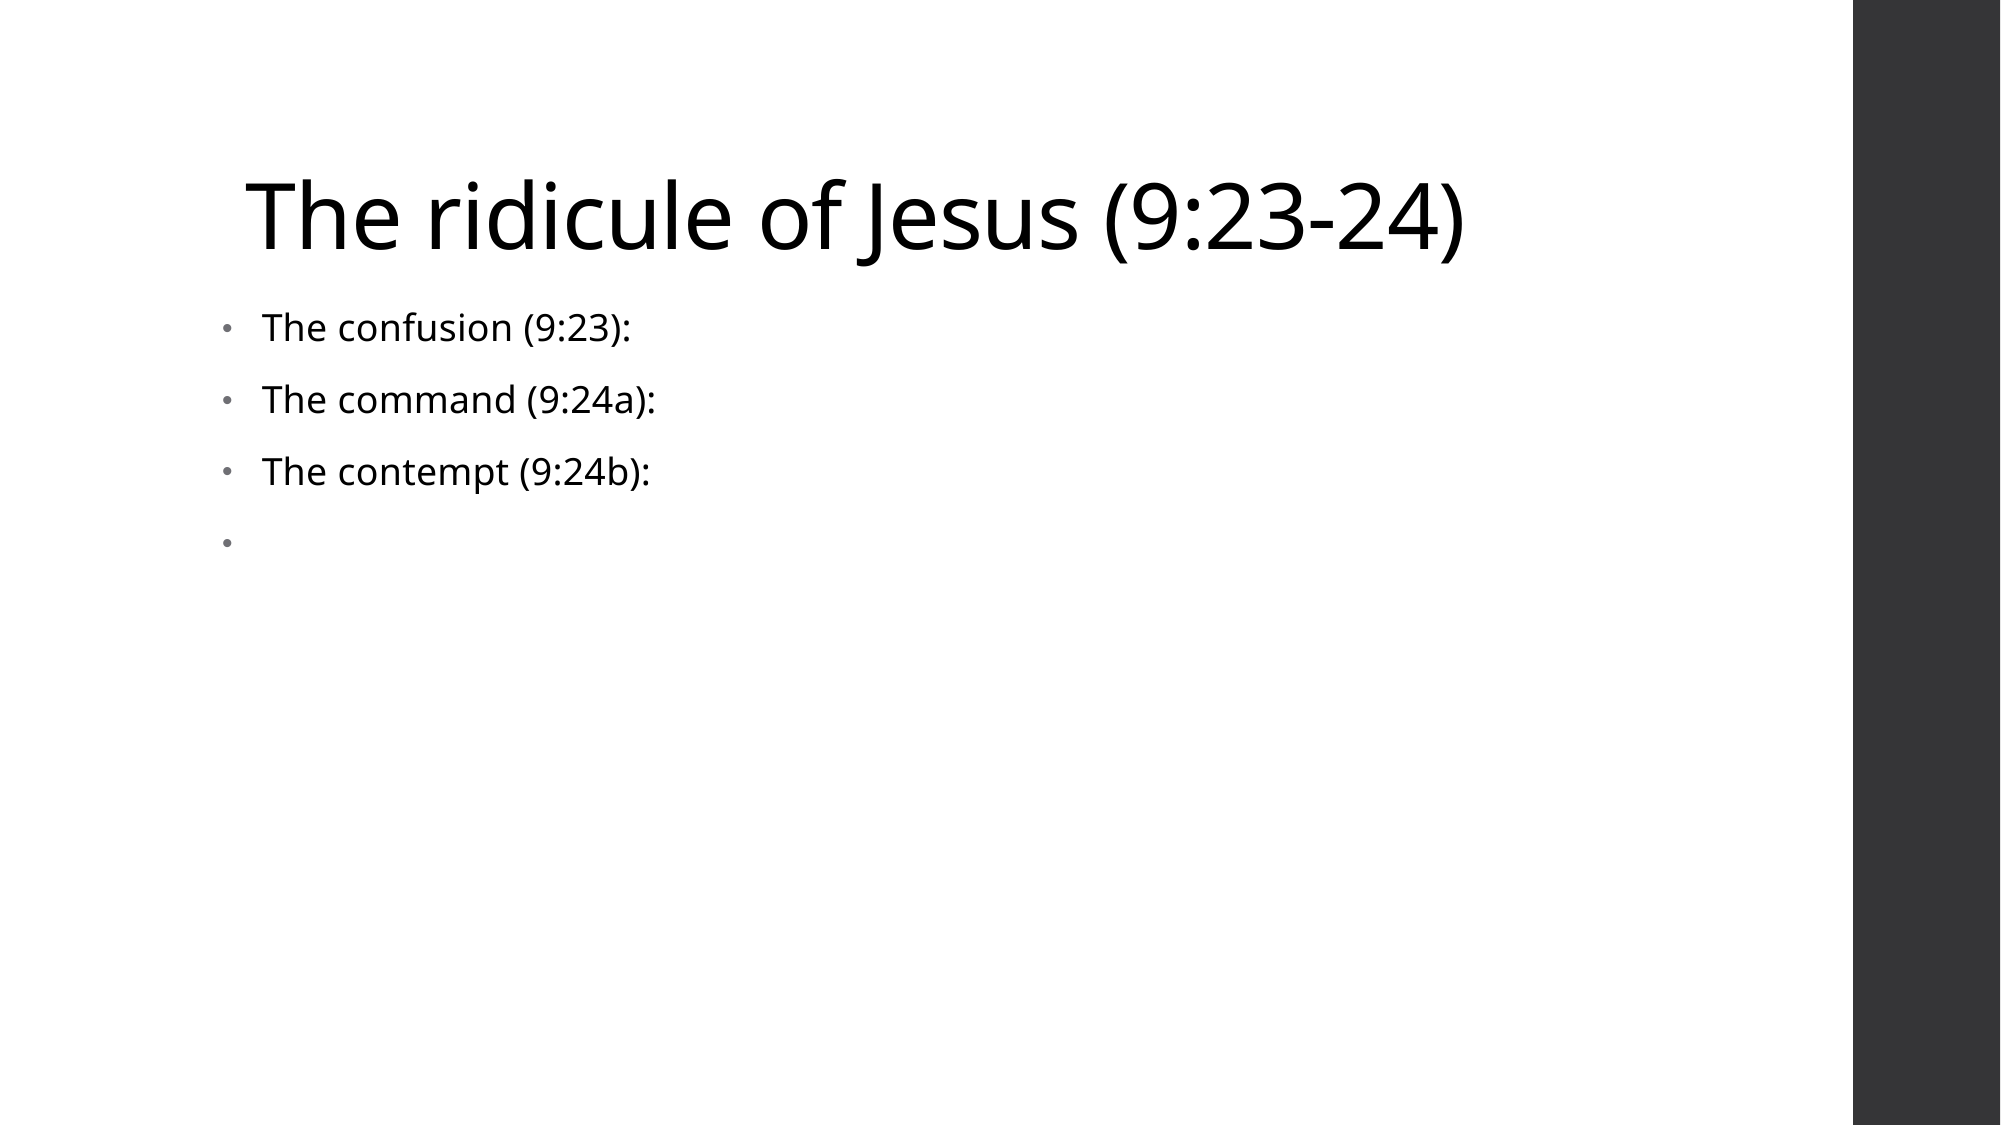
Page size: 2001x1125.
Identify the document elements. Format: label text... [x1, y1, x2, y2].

title The ridicule of Jesus (9:23-24) [206, 60, 1797, 278]
list The confusion (9:23): The command (9:24a): The contempt (9:24b): [206, 299, 1617, 1014]
